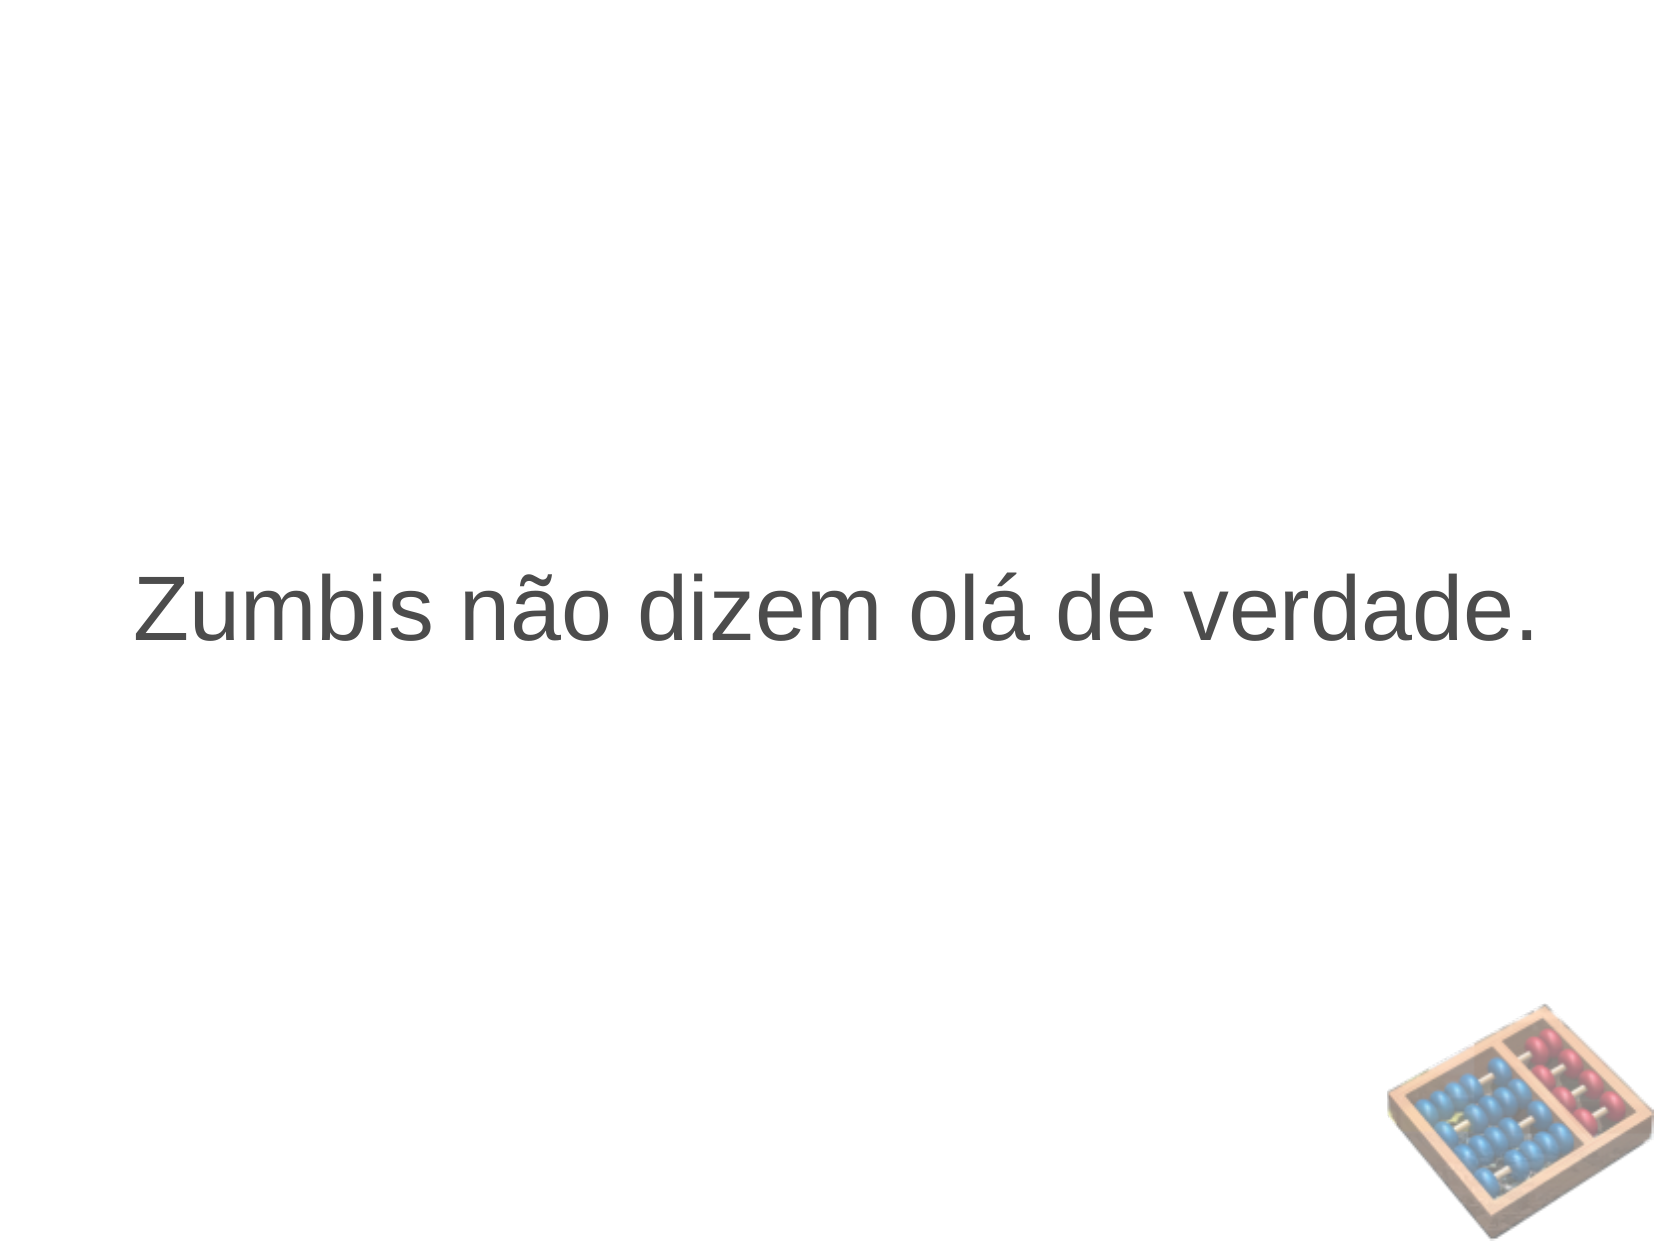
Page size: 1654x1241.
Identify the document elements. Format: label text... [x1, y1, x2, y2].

title Zumbis não dizem olá de verdade. [75, 505, 1601, 713]
